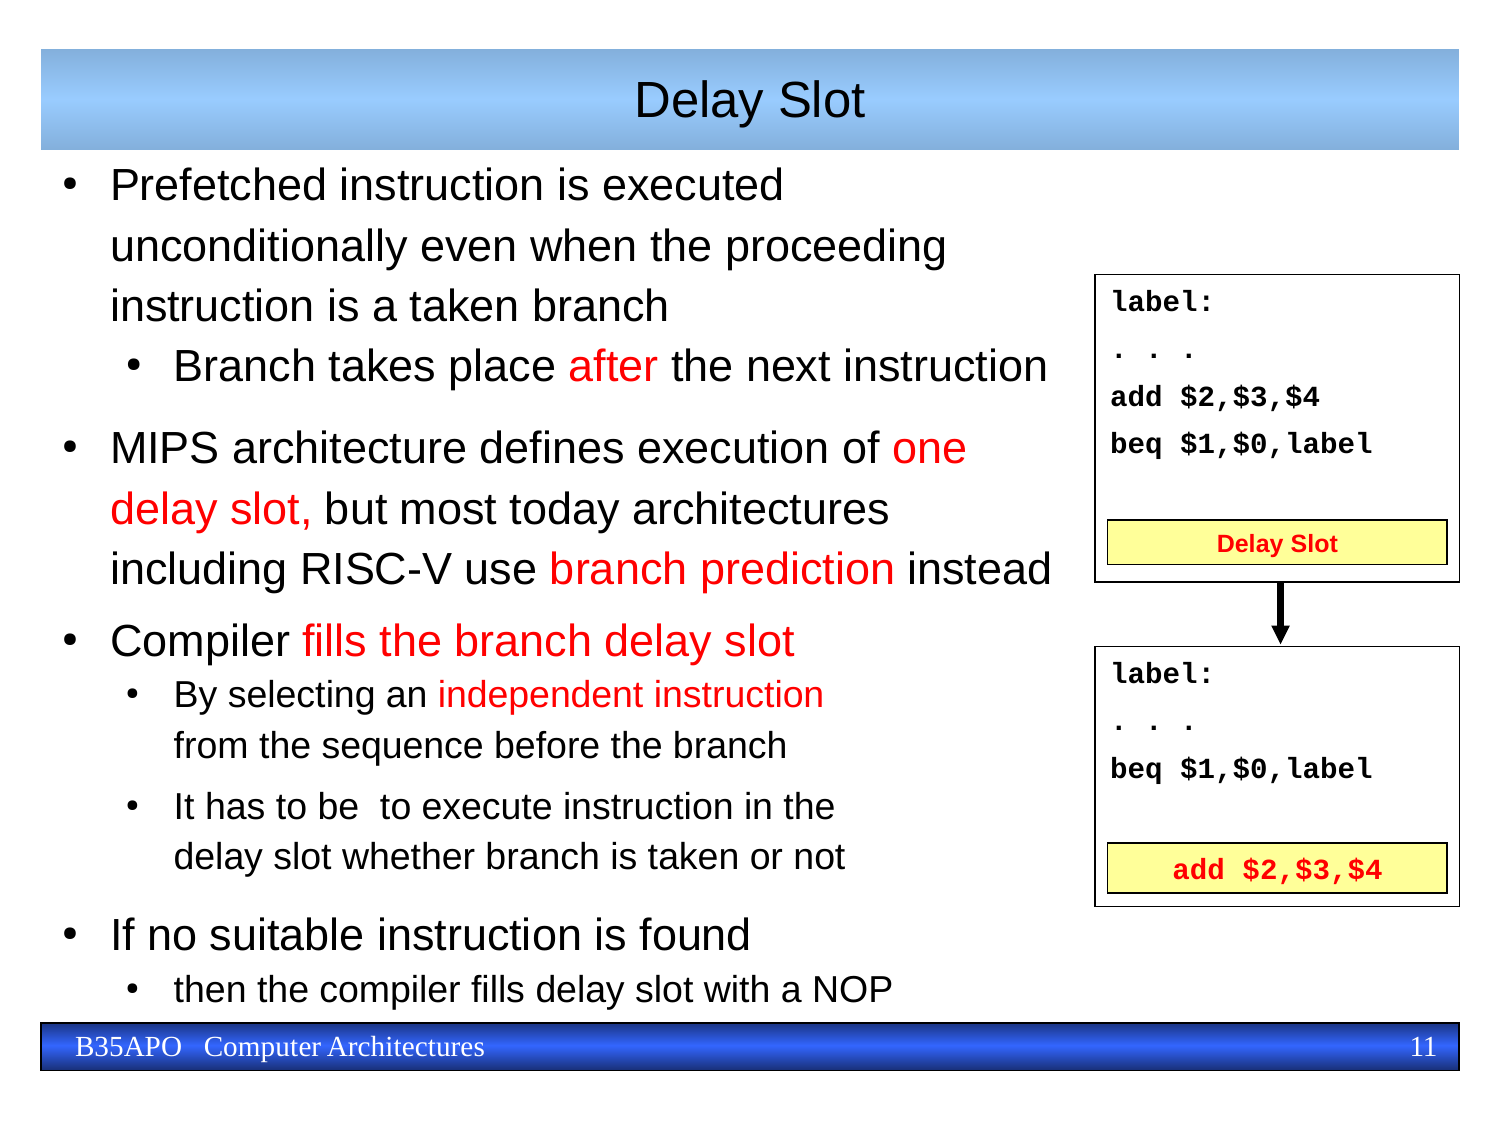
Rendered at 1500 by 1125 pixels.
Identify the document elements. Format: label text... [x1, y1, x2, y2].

list Prefetched instruction is executed unconditionally even when the proceeding instruction is a taken branch Branch takes place after the next instruction MIPS architecture defines execution of one delay slot, but most today architectures including RISC-V use branch prediction instead Compiler fills the branch delay slot By selecting an independent instruction from the sequence before the branch It has to be to execute instruction in the delay slot whether branch is taken or not If no suitable instruction is found then the compiler fills delay slot with a NOP [46, 149, 1071, 1025]
title Delay Slot [41, 49, 1459, 150]
text_box label: . . . beq $1,$0,label [1095, 646, 1460, 907]
text_box add $2,$3,$4 [1107, 843, 1448, 894]
text_box label: . . . add $2,$3,$4 beq $1,$0,label [1095, 274, 1460, 582]
text_box Delay Slot [1107, 519, 1448, 565]
